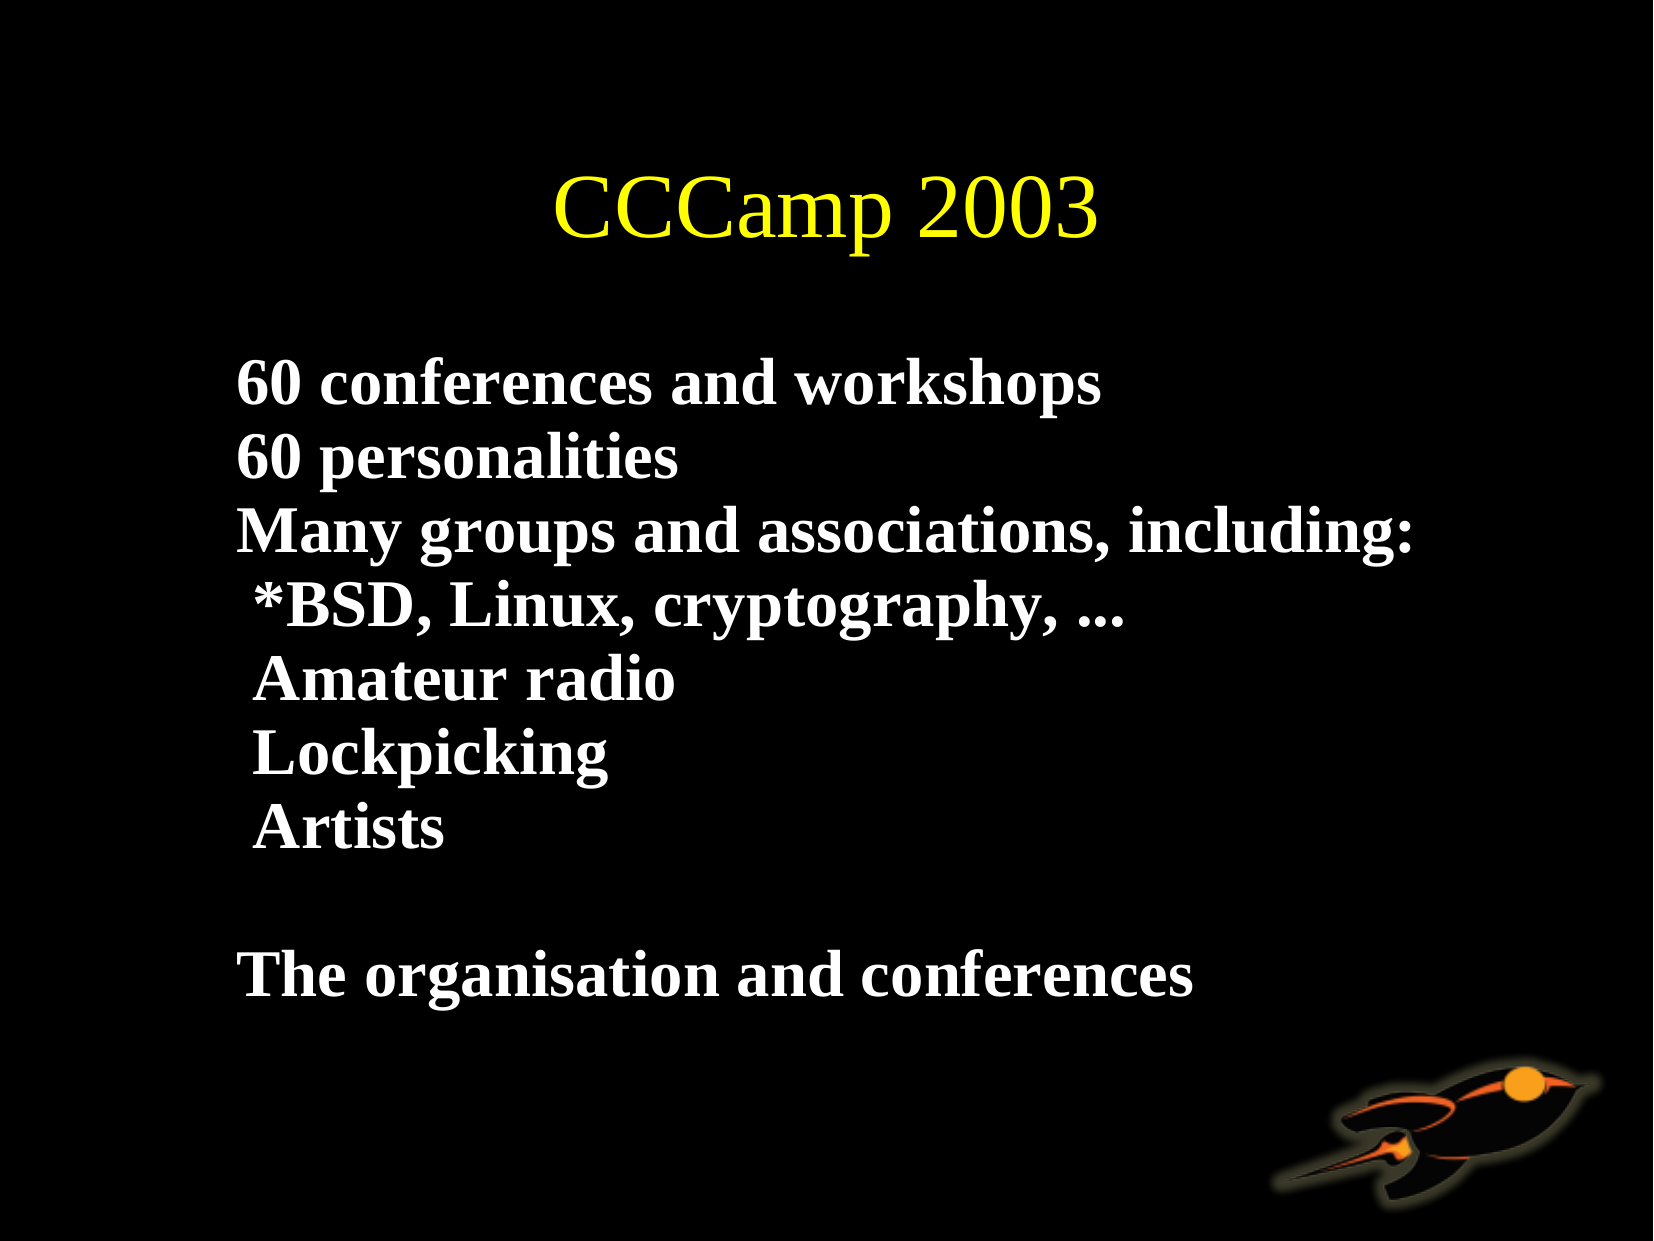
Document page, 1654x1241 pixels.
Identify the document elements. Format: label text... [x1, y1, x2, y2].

title CCCamp 2003 [121, 102, 1533, 311]
picture [1219, 1032, 1653, 1241]
subtitle 60 conferences and workshops 60 personalities Many groups and associations, including: *BSD, Linux, cryptography, ... Amateur radio Lockpicking Artists The organisation and conferences [121, 344, 1533, 1127]
